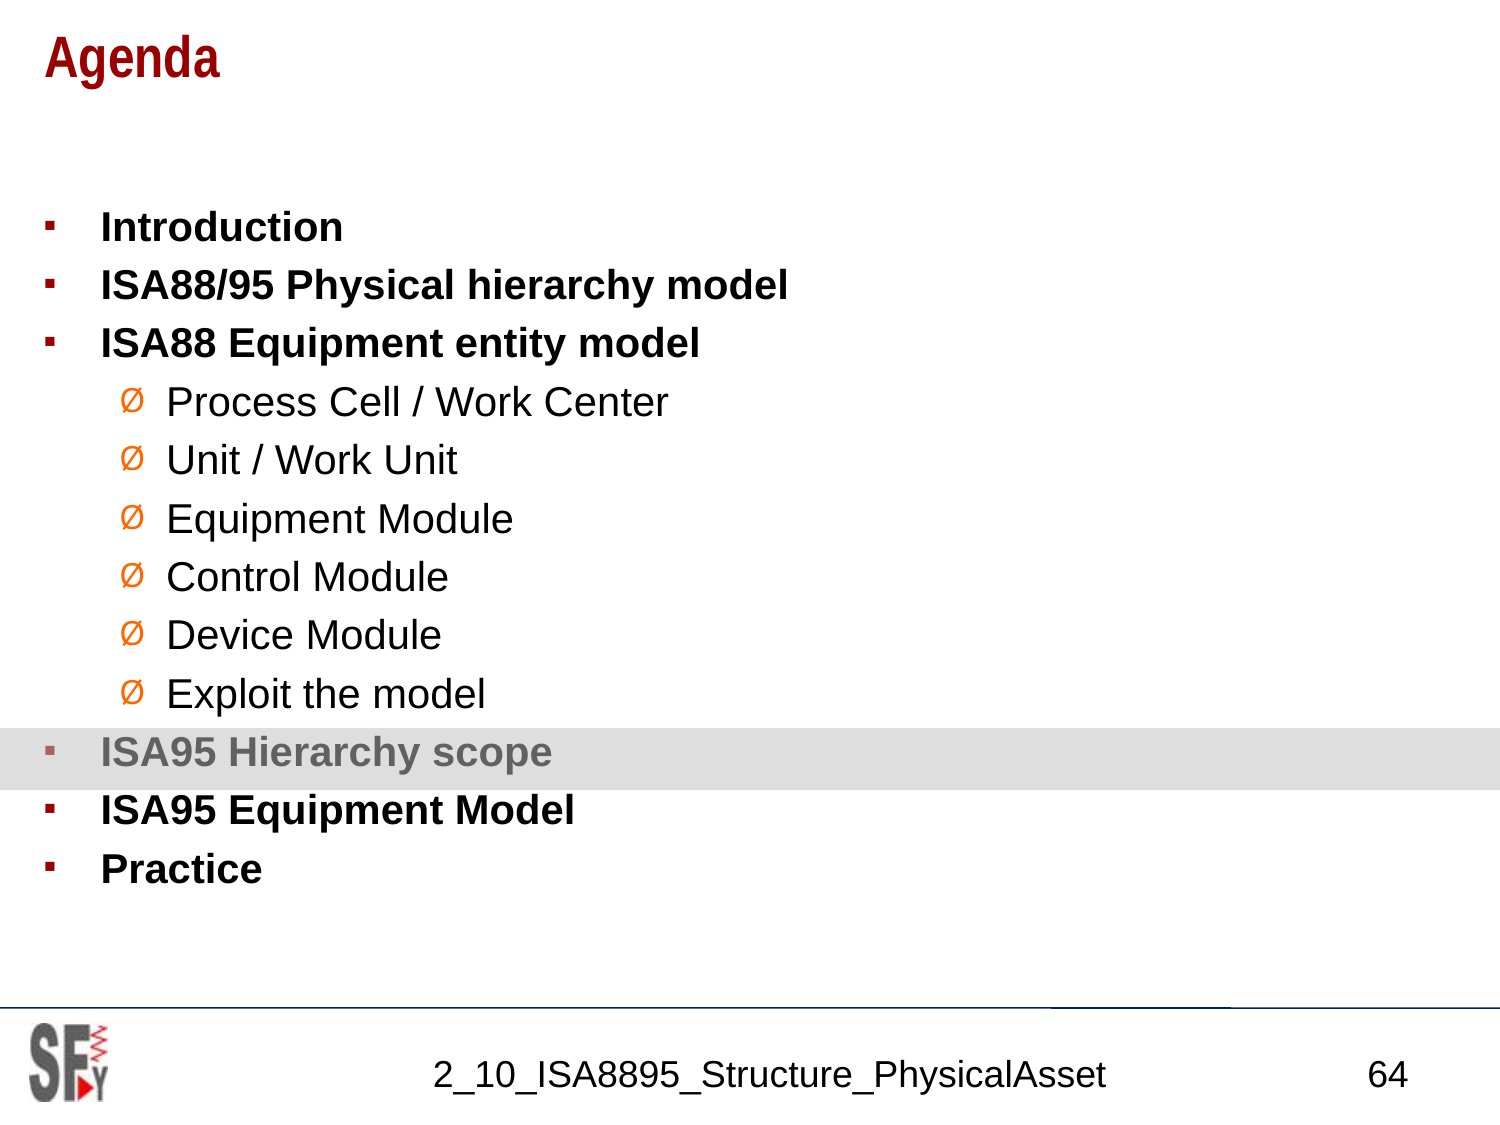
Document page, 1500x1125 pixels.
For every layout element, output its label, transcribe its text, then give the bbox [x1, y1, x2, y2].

footer 2_10_ISA8895_Structure_PhysicalAsset [417, 1034, 1352, 1103]
picture [29, 1023, 108, 1102]
title Agenda [29, 12, 1471, 138]
text_box [0, 727, 1500, 791]
list Introduction ISA88/95 Physical hierarchy model ISA88 Equipment entity model Process Cell / Work Center Unit / Work Unit Equipment Module Control Module Device Module Exploit the model ISA95 Hierarchy scope ISA95 Equipment Model Practice [29, 184, 1471, 727]
slide_number <numéro> [1352, 1034, 1490, 1103]
list Introduction ISA88/95 Physical hierarchy model ISA88 Equipment entity model Process Cell / Work Center Unit / Work Unit Equipment Module Control Module Device Module Exploit the model ISA95 Hierarchy scope ISA95 Equipment Model Practice [29, 791, 1471, 988]
